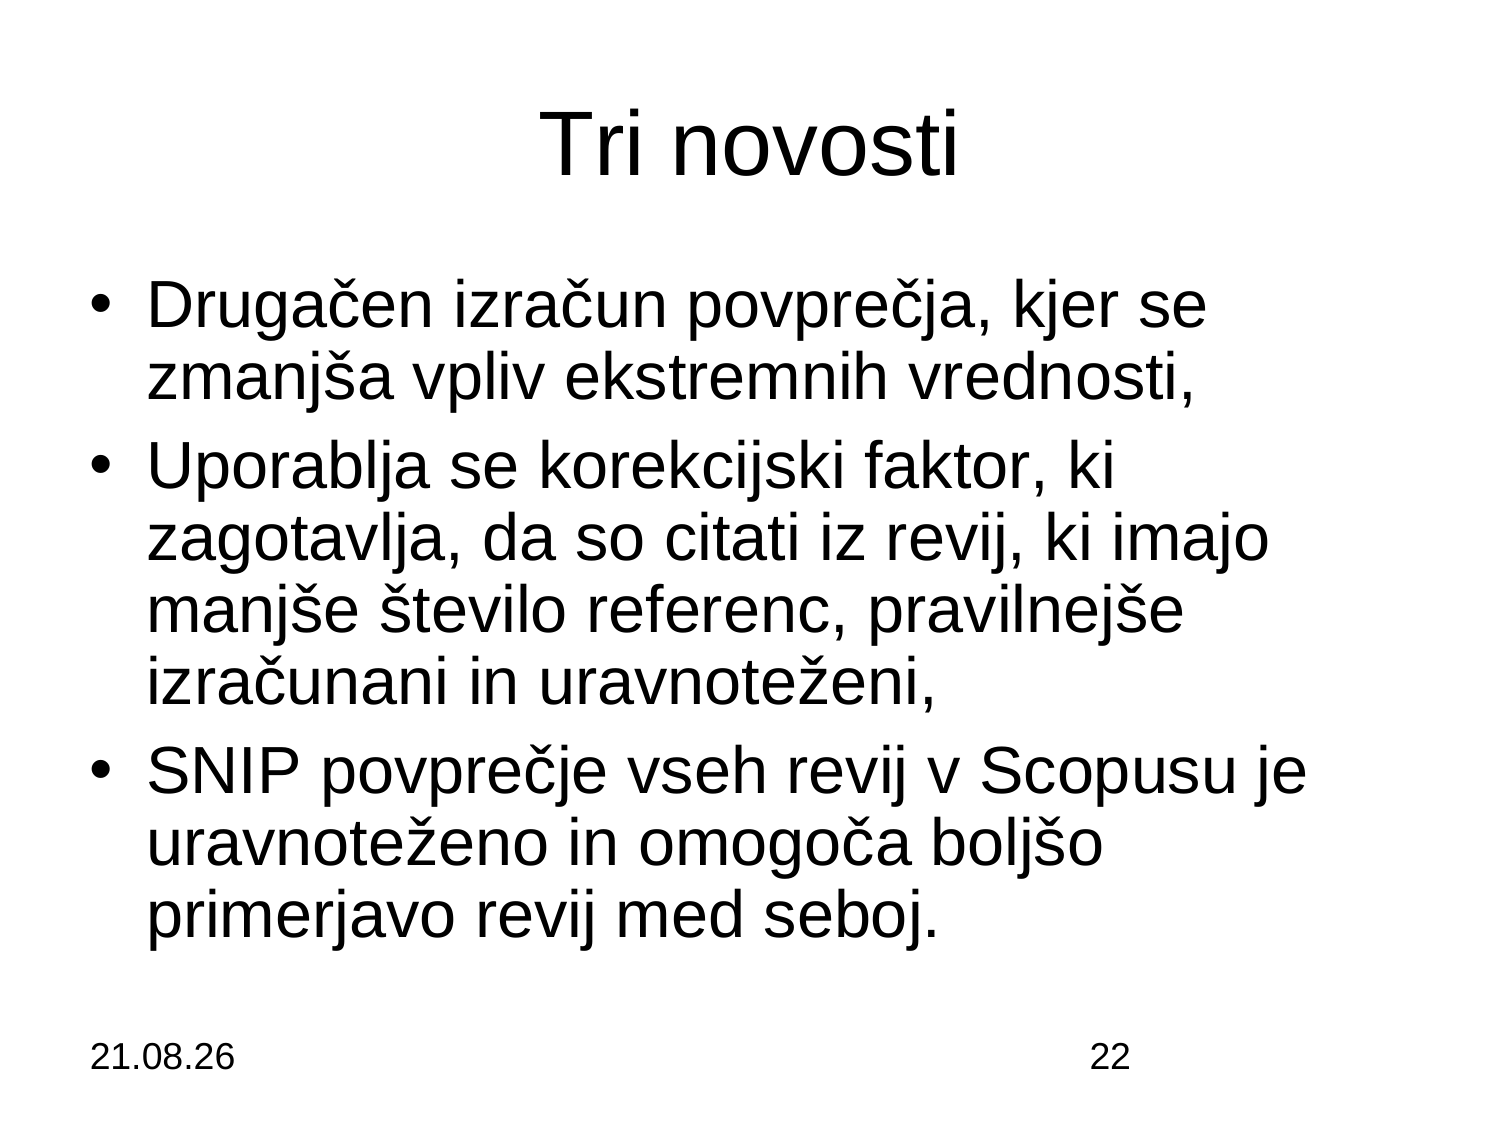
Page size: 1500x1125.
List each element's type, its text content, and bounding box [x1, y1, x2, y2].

list Drugačen izračun povprečja, kjer se zmanjša vpliv ekstremnih vrednosti, Uporablja se korekcijski faktor, ki zagotavlja, da so citati iz revij, ki imajo manjše število referenc, pravilnejše izračunani in uravnoteženi, SNIP povprečje vseh revij v Scopusu je uravnoteženo in omogoča boljšo primerjavo revij med seboj. [75, 262, 1426, 1006]
title Tri novosti [75, 45, 1426, 233]
